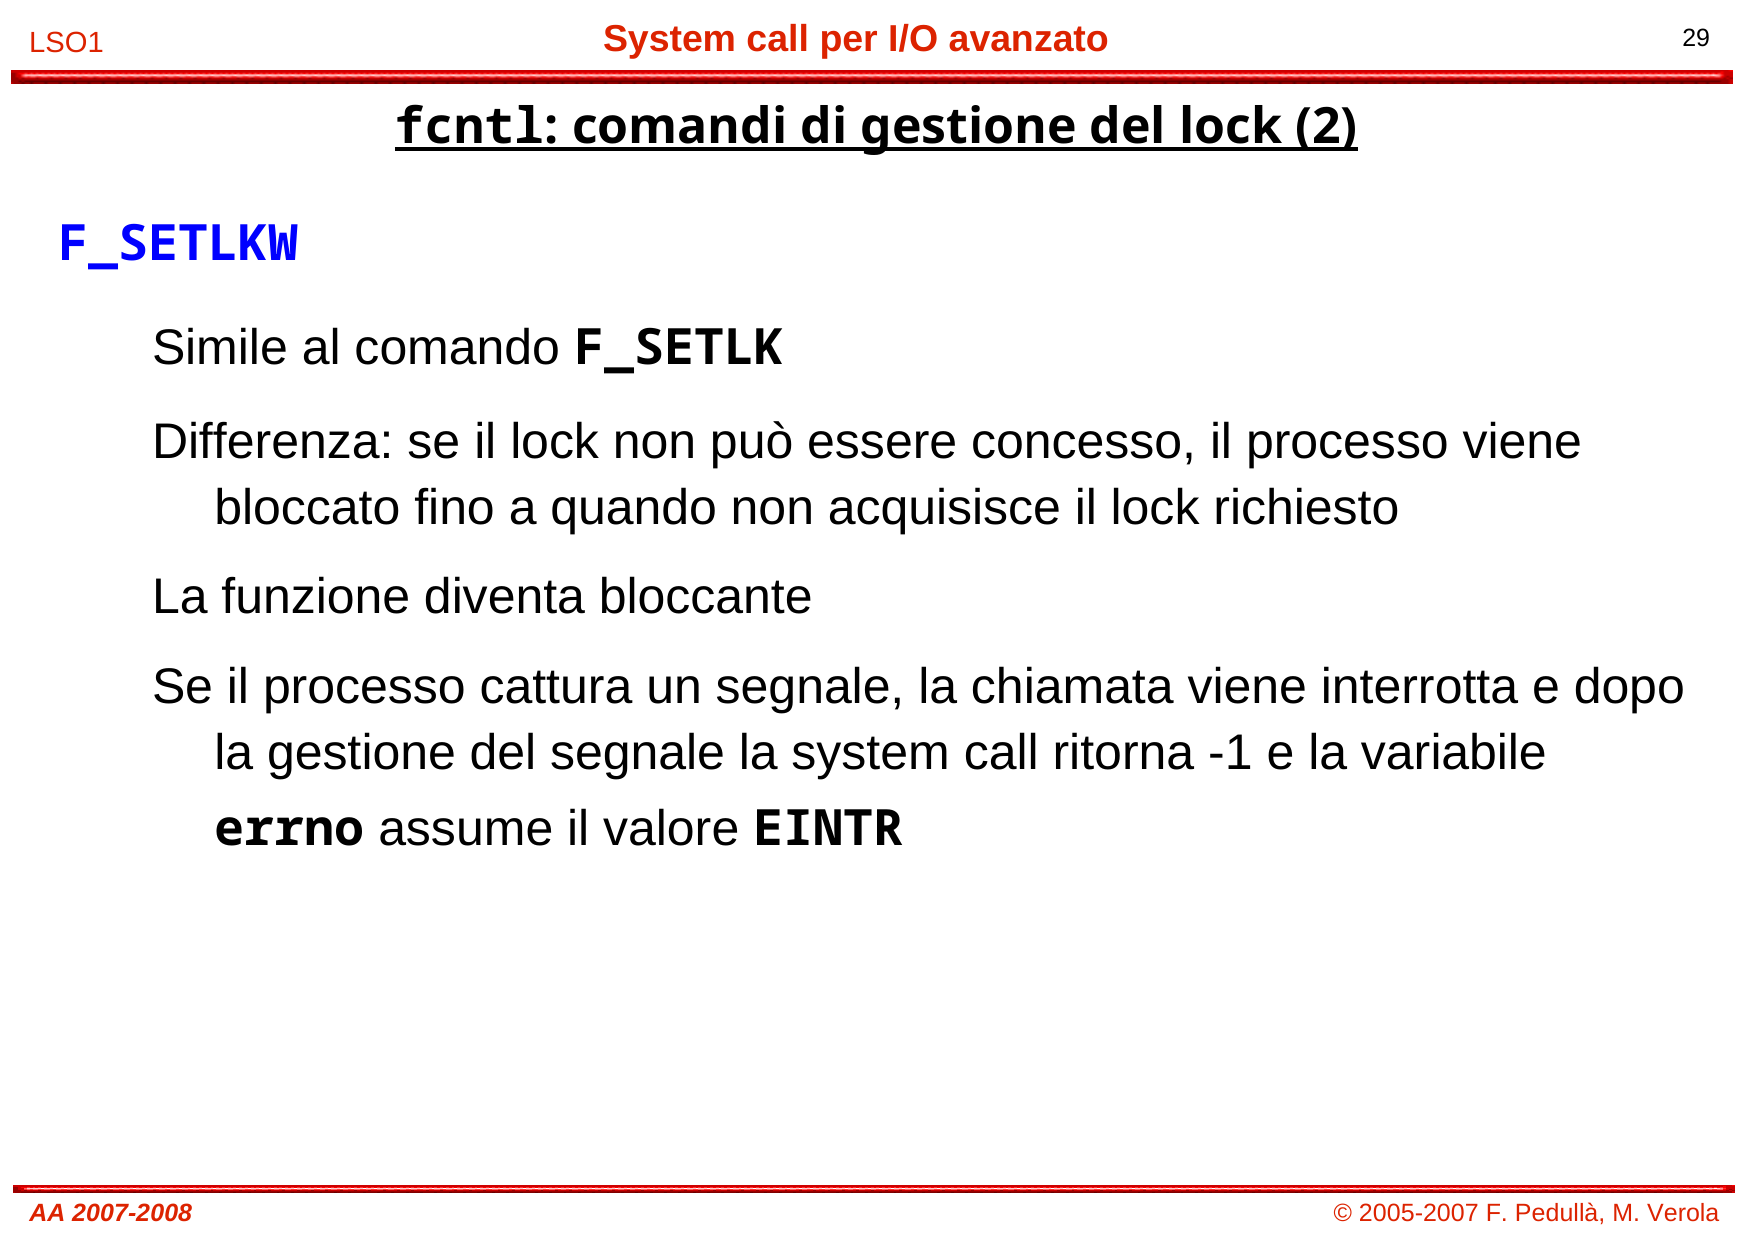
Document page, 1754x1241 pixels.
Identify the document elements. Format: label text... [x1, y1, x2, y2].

list F_SETLKW Simile al comando F_SETLK Differenza: se il lock non può essere concesso, il processo viene bloccato fino a quando non acquisisce il lock richiesto La funzione diventa bloccante Se il processo cattura un segnale, la chiamata viene interrotta e dopo la gestione del segnale la system call ritorna -1 e la variabile errno assume il valore EINTR [58, 206, 1696, 851]
title fcntl: comandi di gestione del lock (2) [40, 78, 1713, 174]
picture [13, 1185, 1735, 1193]
picture [11, 70, 1733, 84]
